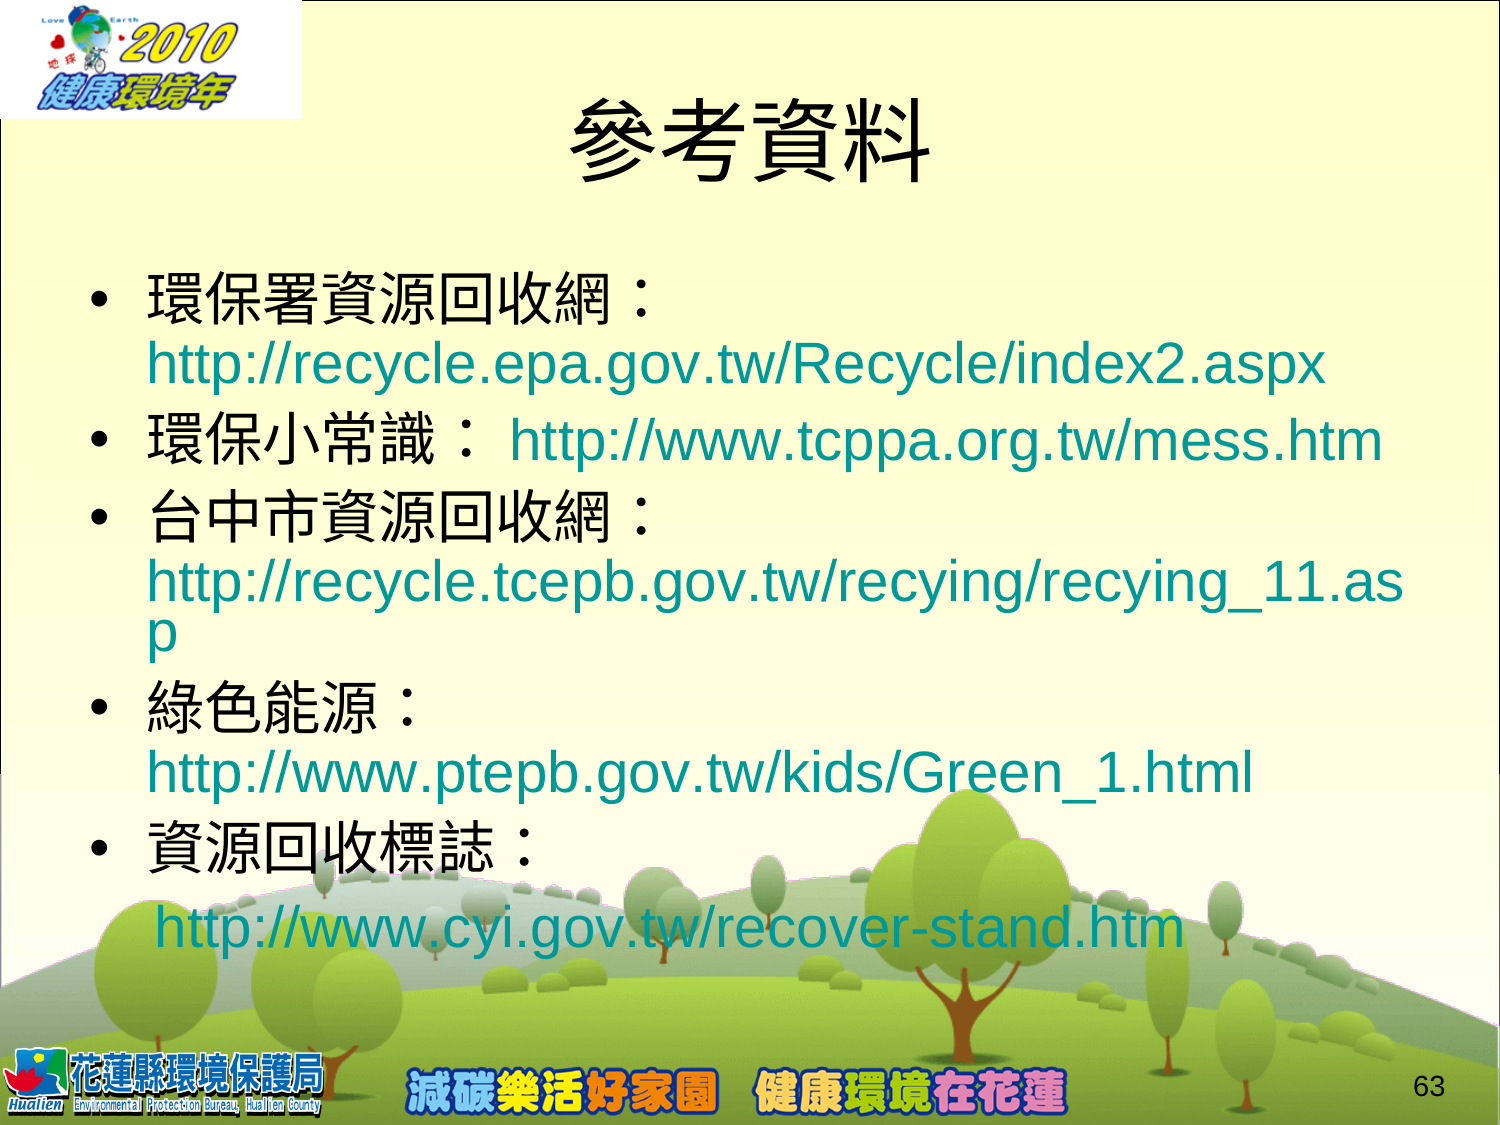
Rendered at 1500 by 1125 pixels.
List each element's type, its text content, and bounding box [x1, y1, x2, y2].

title 參考資料 [75, 45, 1426, 233]
picture [0, 774, 1500, 1125]
list 環保署資源回收網：http://recycle.epa.gov.tw/Recycle/index2.aspx 環保小常識：http://www.tcppa.org.tw/mess.htm 台中市資源回收網：http://recycle.tcepb.gov.tw/recying/recying_11.asp 綠色能源：http://www.ptepb.gov.tw/kids/Green_1.html 資源回收標誌： http://www.cyi.gov.tw/recover-stand.htm [75, 262, 1426, 1005]
picture [0, 0, 302, 119]
